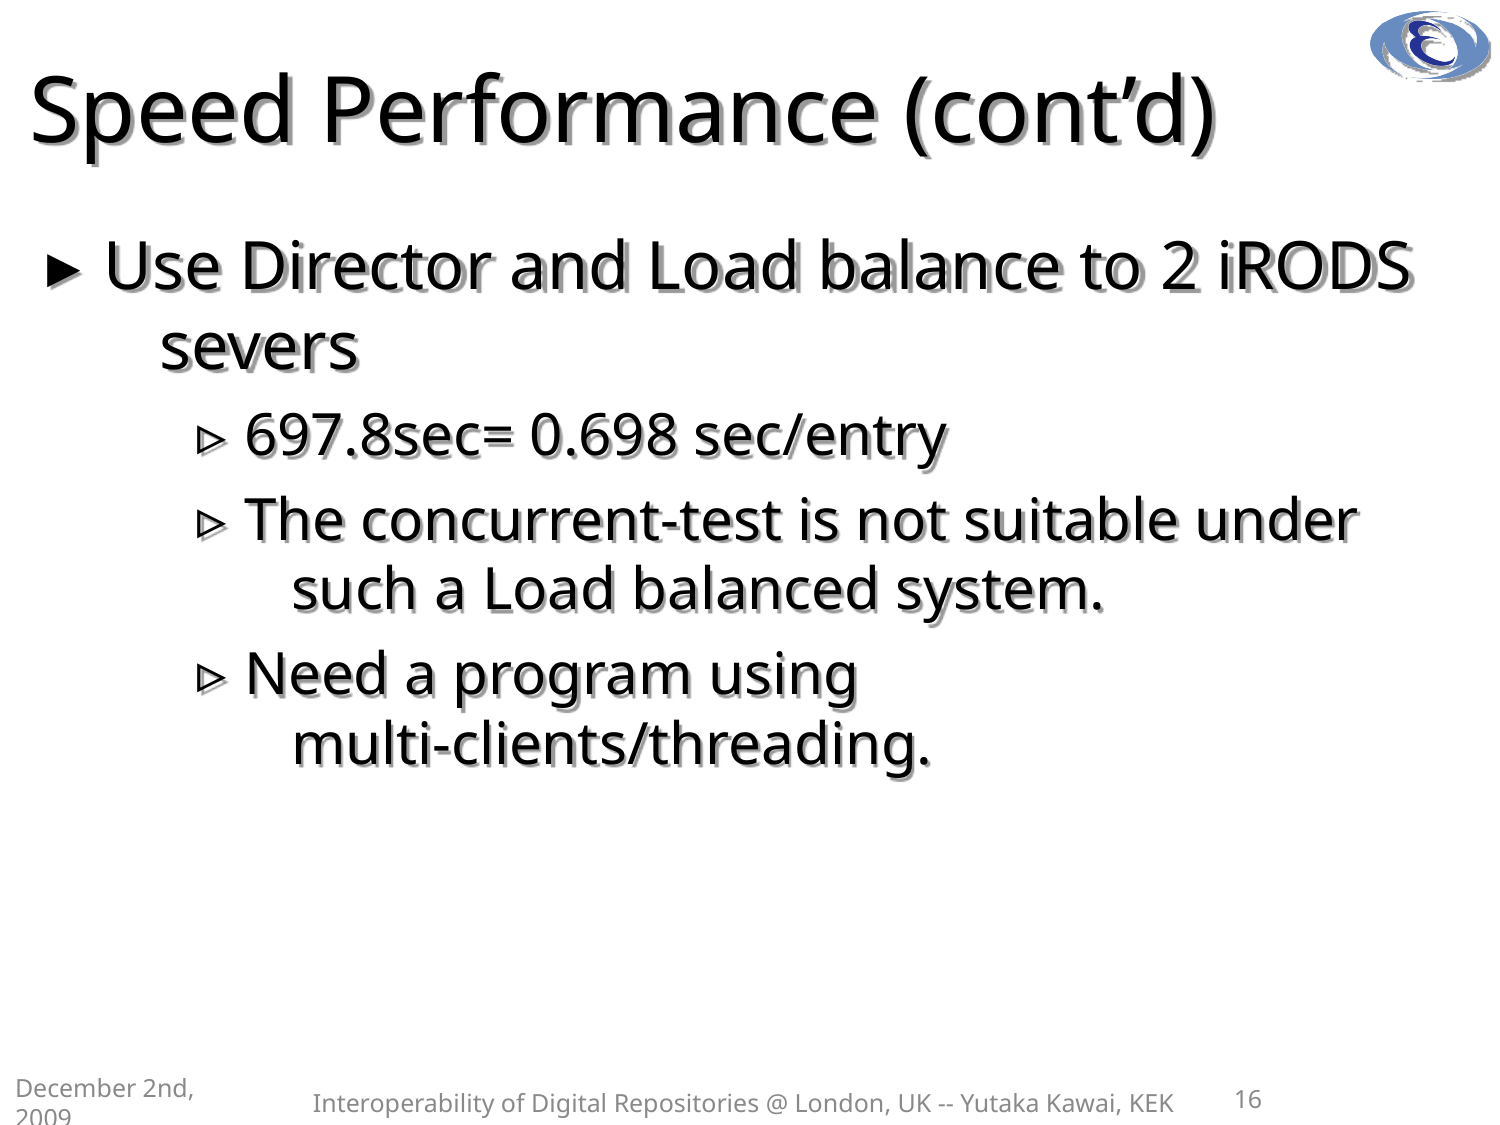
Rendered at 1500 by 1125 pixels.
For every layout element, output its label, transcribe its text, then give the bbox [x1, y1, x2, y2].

text_box 16 [1218, 1065, 1500, 1125]
text_box Interoperability of Digital Repositories @ London, UK -- Yutaka Kawai, KEK [269, 1065, 1218, 1125]
title Speed Performance (cont’d) [0, 0, 1500, 210]
text_box December 2nd, 2009 [0, 1065, 269, 1125]
list Use Director and Load balance to 2 iRODS severs 697.8sec= 0.698 sec/entry The concurrent-test is not suitable under such a Load balanced system. Need a program using multi-clients/threading. [0, 210, 1500, 1065]
